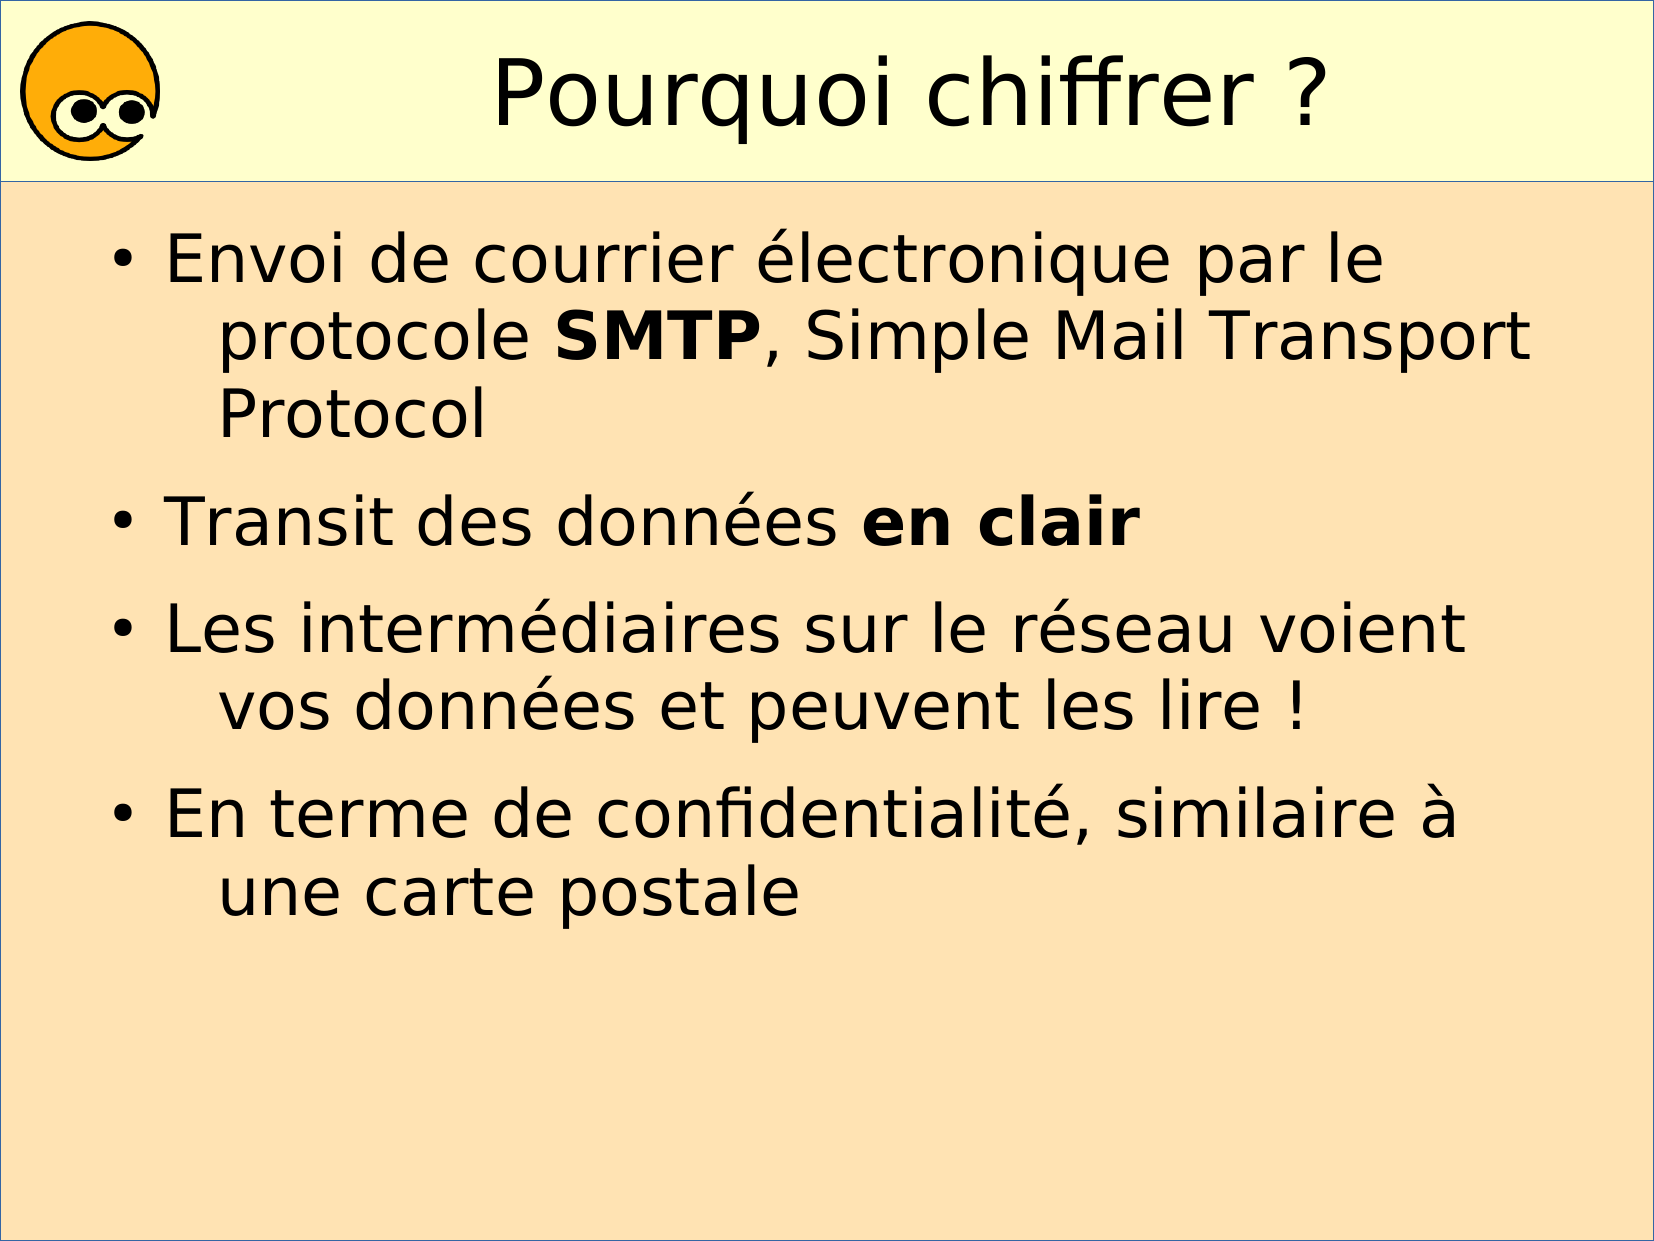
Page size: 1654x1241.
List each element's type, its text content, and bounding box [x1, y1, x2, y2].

picture [20, 21, 160, 161]
list Envoi de courrier électronique par le protocole SMTP, Simple Mail Transport Protocol Transit des données en clair Les intermédiaires sur le réseau voient vos données et peuvent les lire ! En terme de confidentialité, similaire à une carte postale [75, 220, 1564, 946]
title Pourquoi chiffrer ? [203, 33, 1620, 154]
